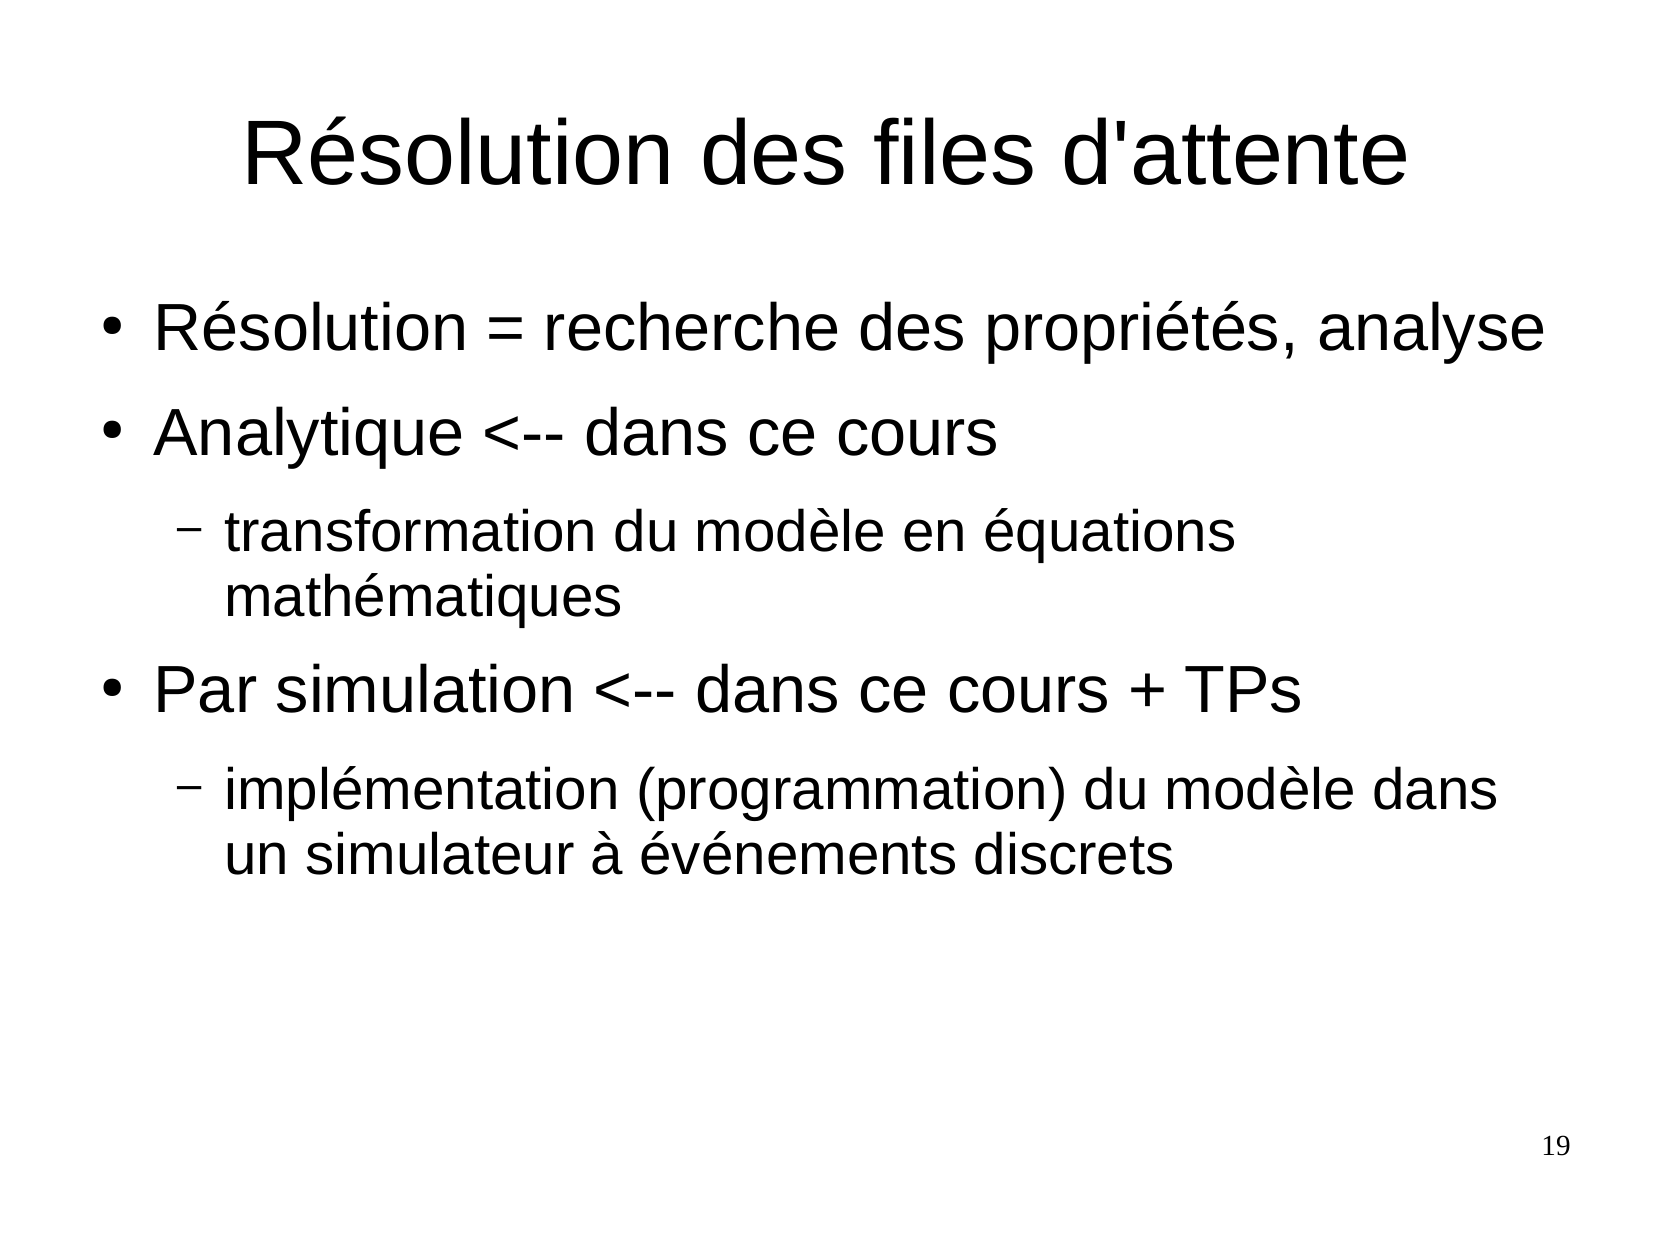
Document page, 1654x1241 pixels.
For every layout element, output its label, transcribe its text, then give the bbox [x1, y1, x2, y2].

list Résolution = recherche des propriétés, analyse Analytique <-- dans ce cours transformation du modèle en équations mathématiques Par simulation <-- dans ce cours + TPs implémentation (programmation) du modèle dans un simulateur à événements discrets [82, 290, 1571, 1094]
title Résolution des files d'attente [82, 56, 1571, 250]
